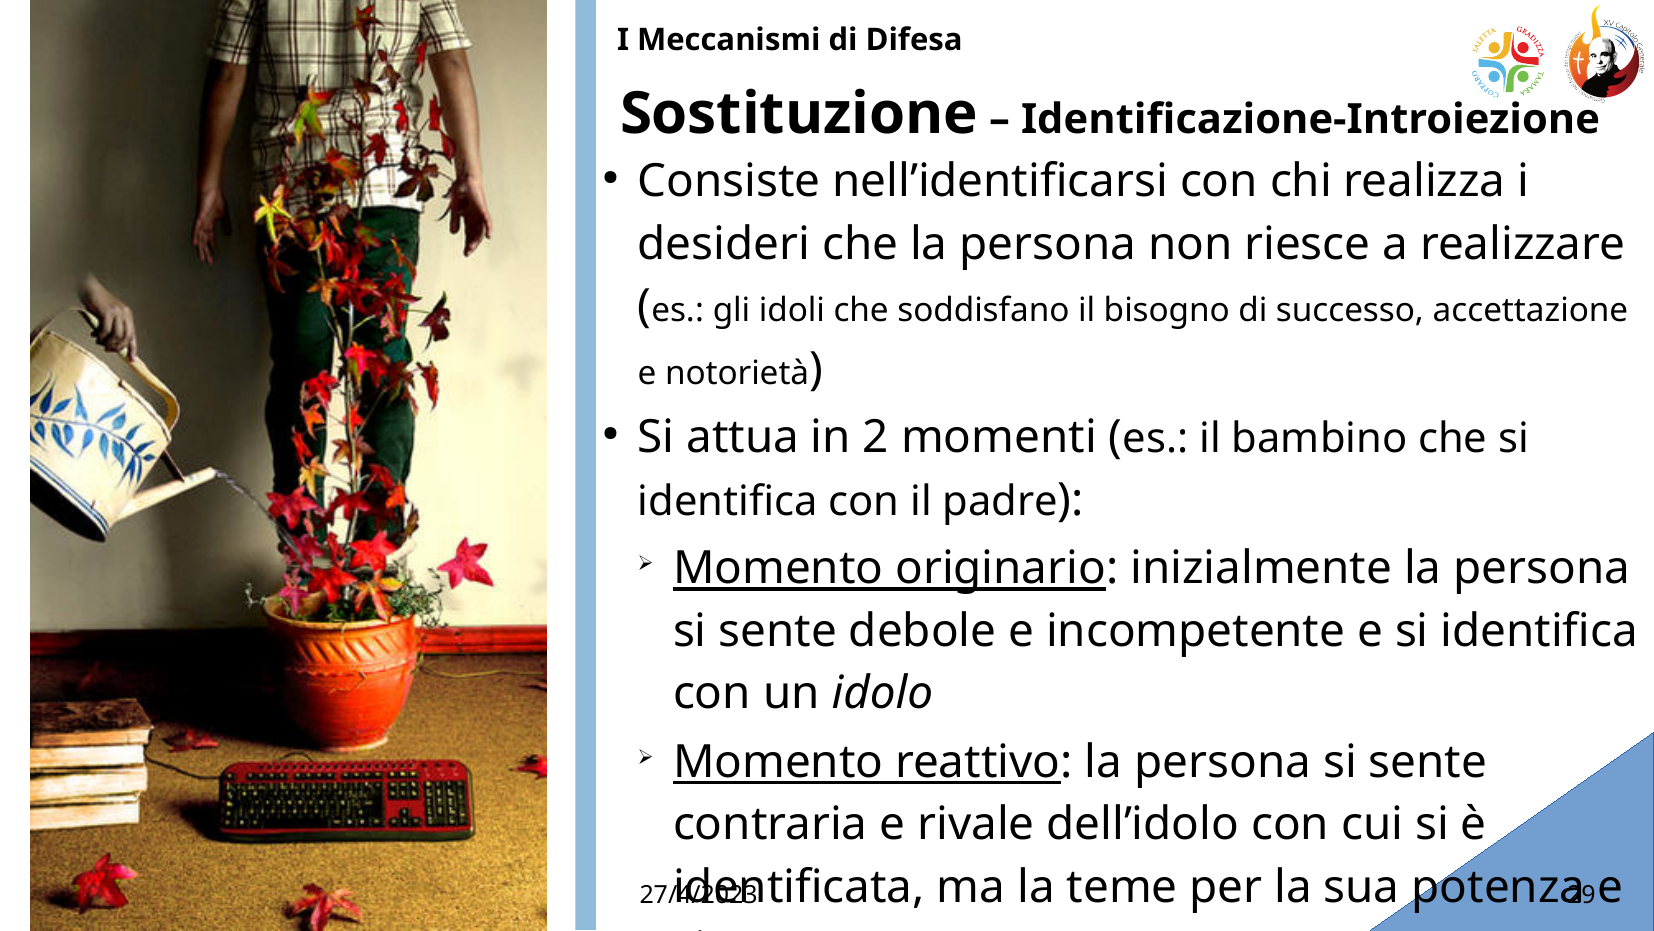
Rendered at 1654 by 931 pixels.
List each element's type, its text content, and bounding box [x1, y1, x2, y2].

subtitle Consiste nell’identificarsi con chi realizza i desideri che la persona non riesce a realizzare (es.: gli idoli che soddisfano il bisogno di successo, accettazione e notorietà) Si attua in 2 momenti (es.: il bambino che si identifica con il padre): Momento originario: inizialmente la persona si sente debole e incompetente e si identifica con un idolo Momento reattivo: la persona si sente contraria e rivale dell’idolo con cui si è identificata, ma la teme per la sua potenza e si sottomette [602, 147, 1654, 891]
text_box I Meccanismi di Difesa [602, 9, 1335, 63]
picture [1563, 4, 1646, 70]
title Sostituzione – Identificazione-Introiezione [620, 70, 1654, 142]
picture [30, 0, 547, 931]
